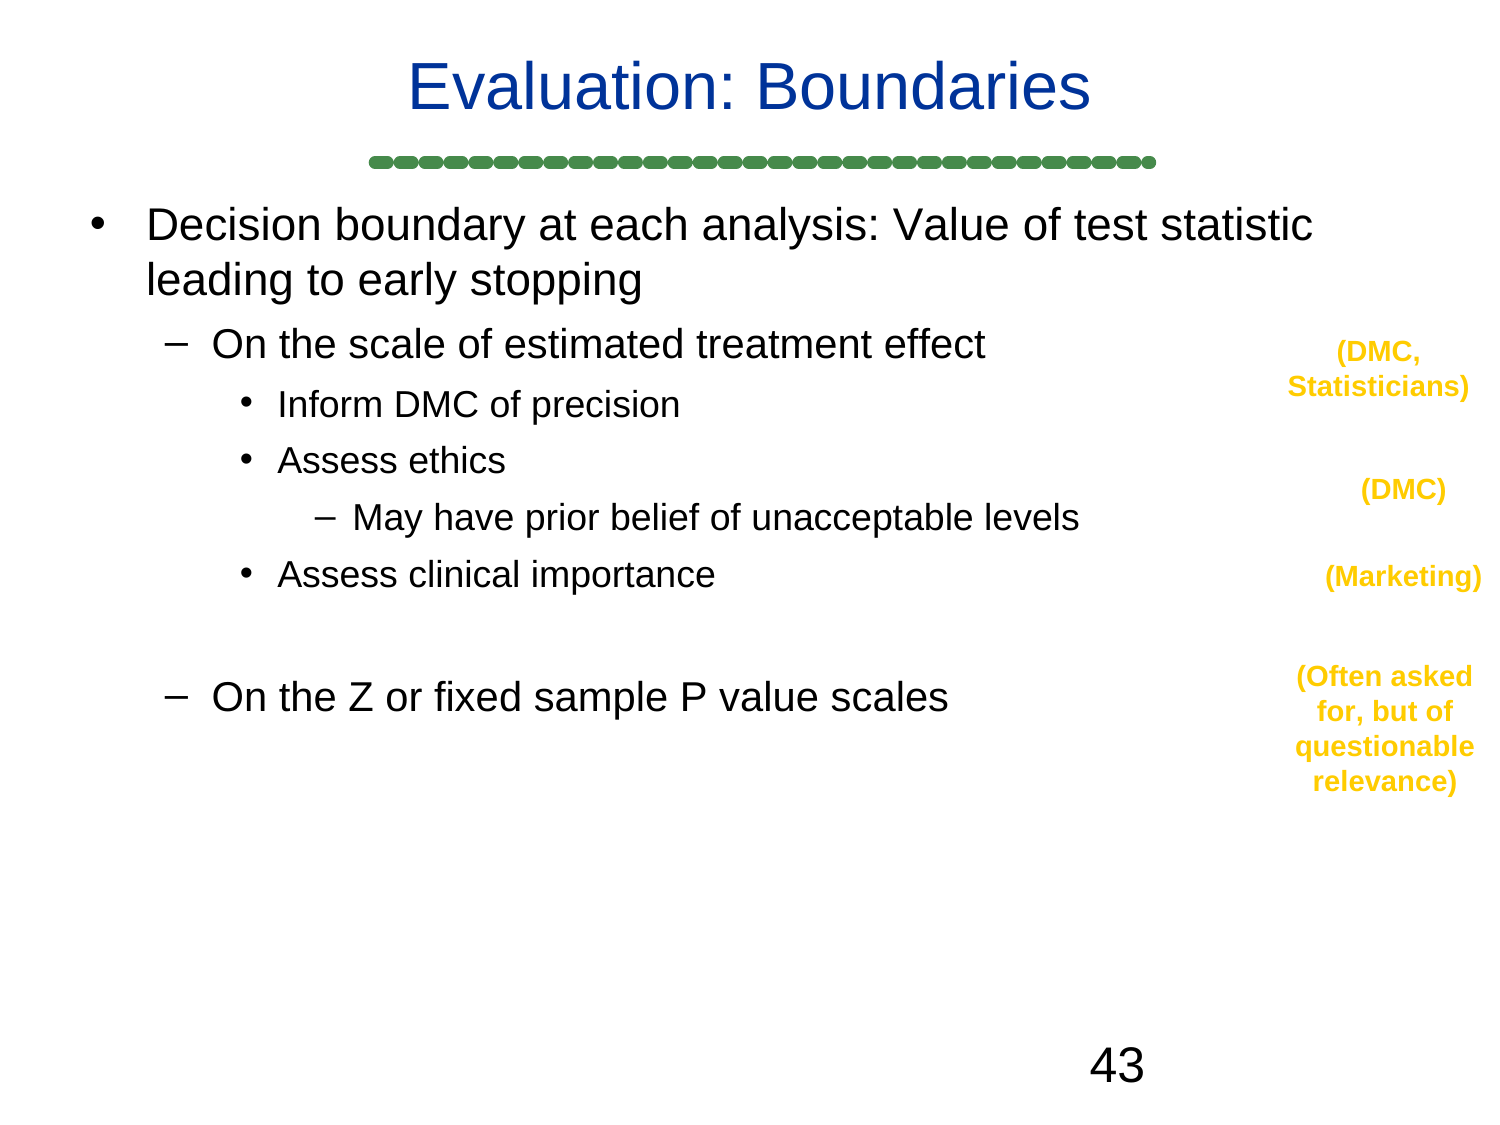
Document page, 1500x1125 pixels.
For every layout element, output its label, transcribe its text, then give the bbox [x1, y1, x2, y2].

title Evaluation: Boundaries [37, 24, 1463, 141]
text_box (DMC) [1307, 462, 1500, 513]
text_box (Marketing) [1307, 549, 1500, 601]
list Decision boundary at each analysis: Value of test statistic leading to early stopping On the scale of estimated treatment effect Inform DMC of precision Assess ethics May have prior belief of unacceptable levels Assess clinical importance On the Z or fixed sample P value scales [75, 187, 1426, 1050]
text_box (DMC, Statisticians) [1257, 324, 1500, 411]
text_box (Often asked for, but of questionable relevance) [1270, 649, 1500, 806]
